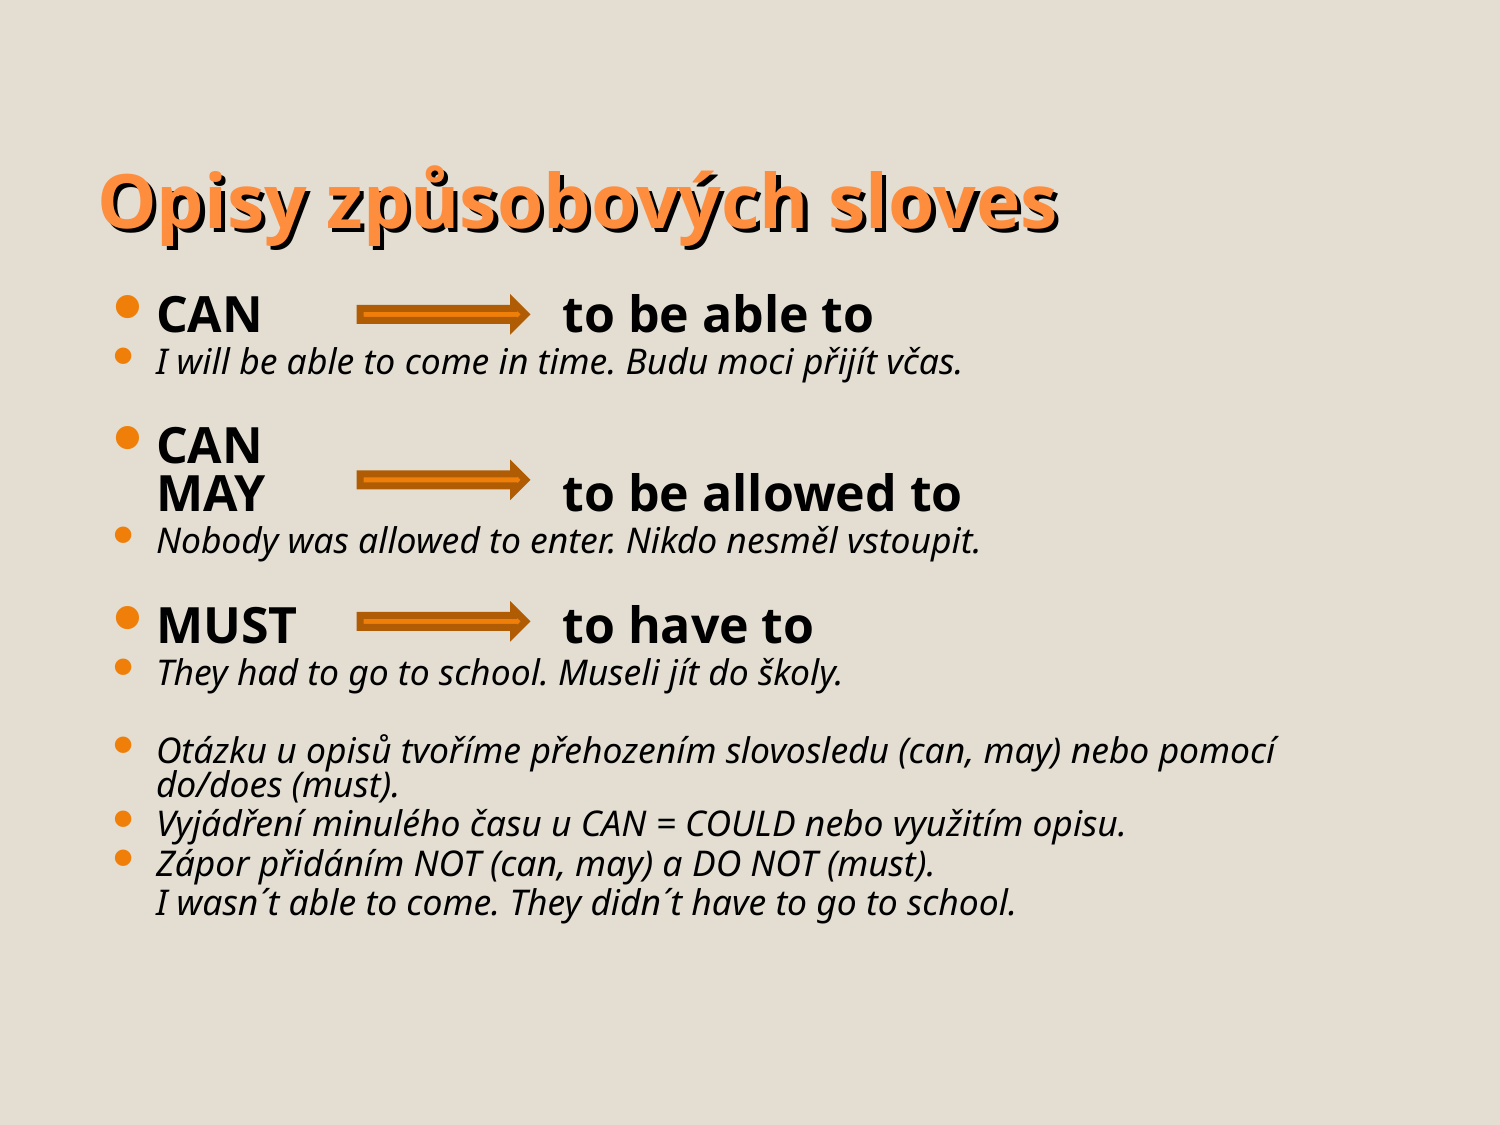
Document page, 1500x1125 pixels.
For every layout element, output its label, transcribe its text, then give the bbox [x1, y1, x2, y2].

text_box [360, 467, 526, 492]
text_box [360, 609, 526, 634]
title Opisy způsobových sloves [82, 78, 1426, 251]
list CAN to be able to I will be able to come in time. Budu moci přijít včas. CAN MAY to be allowed to Nobody was allowed to enter. Nikdo nesměl vstoupit. MUST to have to They had to go to school. Museli jít do školy. Otázku u opisů tvoříme přehozením slovosledu (can, may) nebo pomocí do/does (must). Vyjádření minulého času u CAN = COULD nebo využitím opisu. Zápor přidáním NOT (can, may) a DO NOT (must). I wasn´t able to come. They didn´t have to go to school. [82, 278, 1426, 966]
text_box [360, 302, 526, 327]
